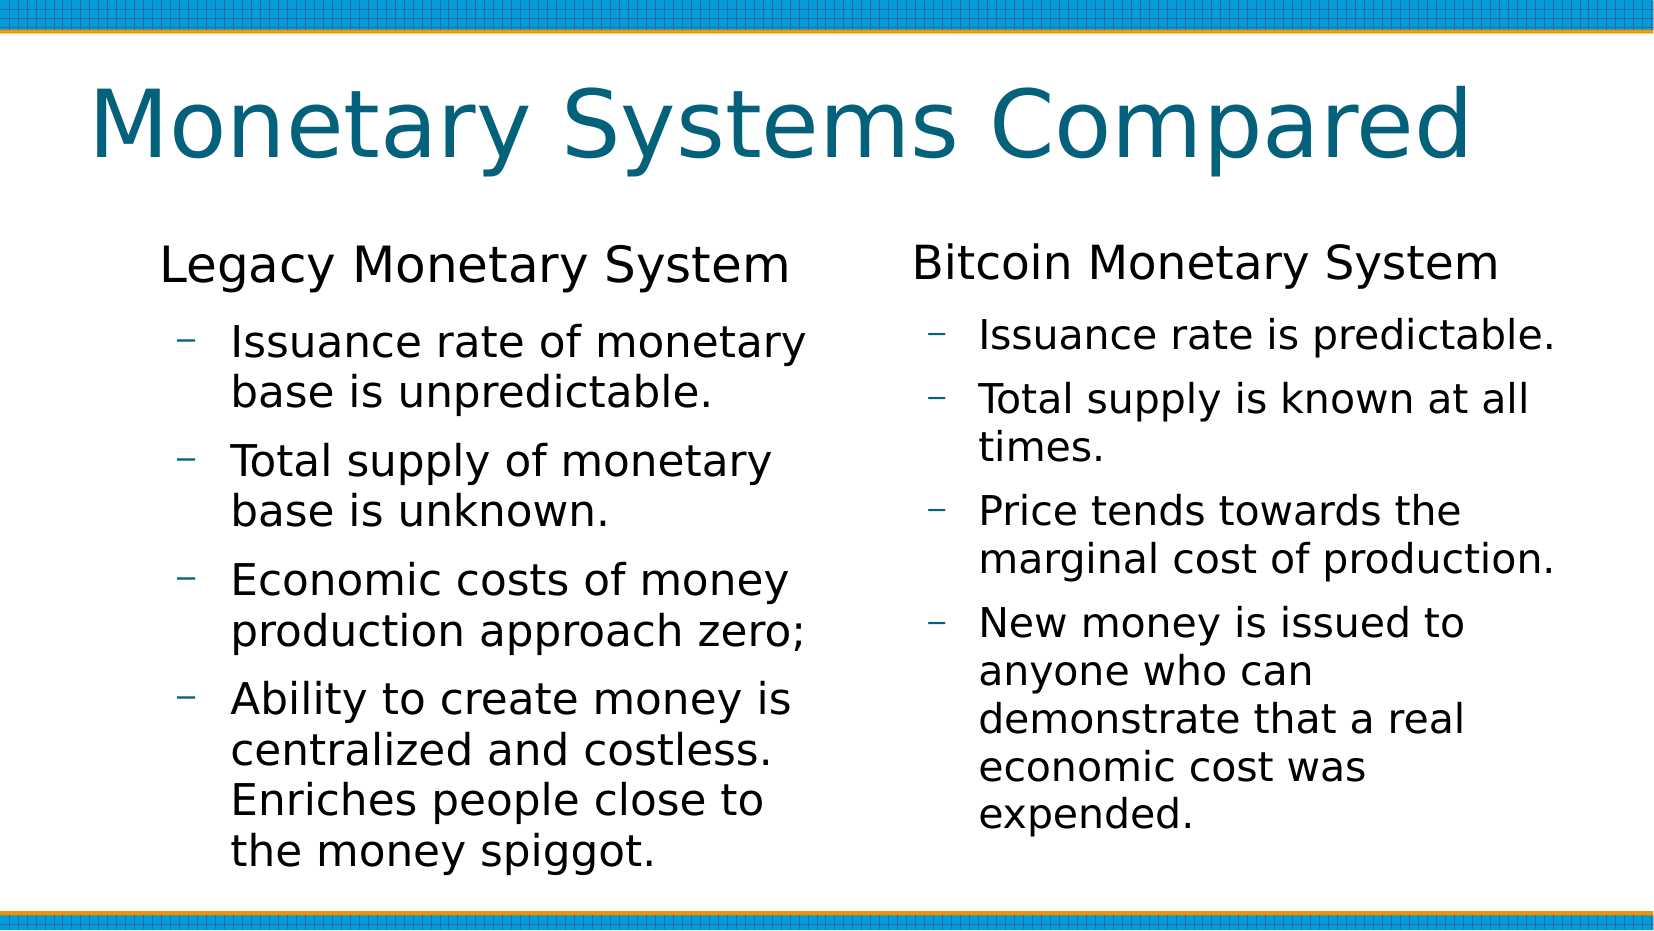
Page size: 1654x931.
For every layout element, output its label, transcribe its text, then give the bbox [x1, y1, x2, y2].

title Monetary Systems Compared [88, 44, 1565, 207]
list Bitcoin Monetary System Issuance rate is predictable. Total supply is known at all times. Price tends towards the marginal cost of production. New money is issued to anyone who can demonstrate that a real economic cost was expended. [845, 236, 1566, 901]
list Legacy Monetary System Issuance rate of monetary base is unpredictable. Total supply of monetary base is unknown. Economic costs of money production approach zero; Ability to create money is centralized and costless. Enriches people close to the money spiggot. [88, 236, 809, 901]
